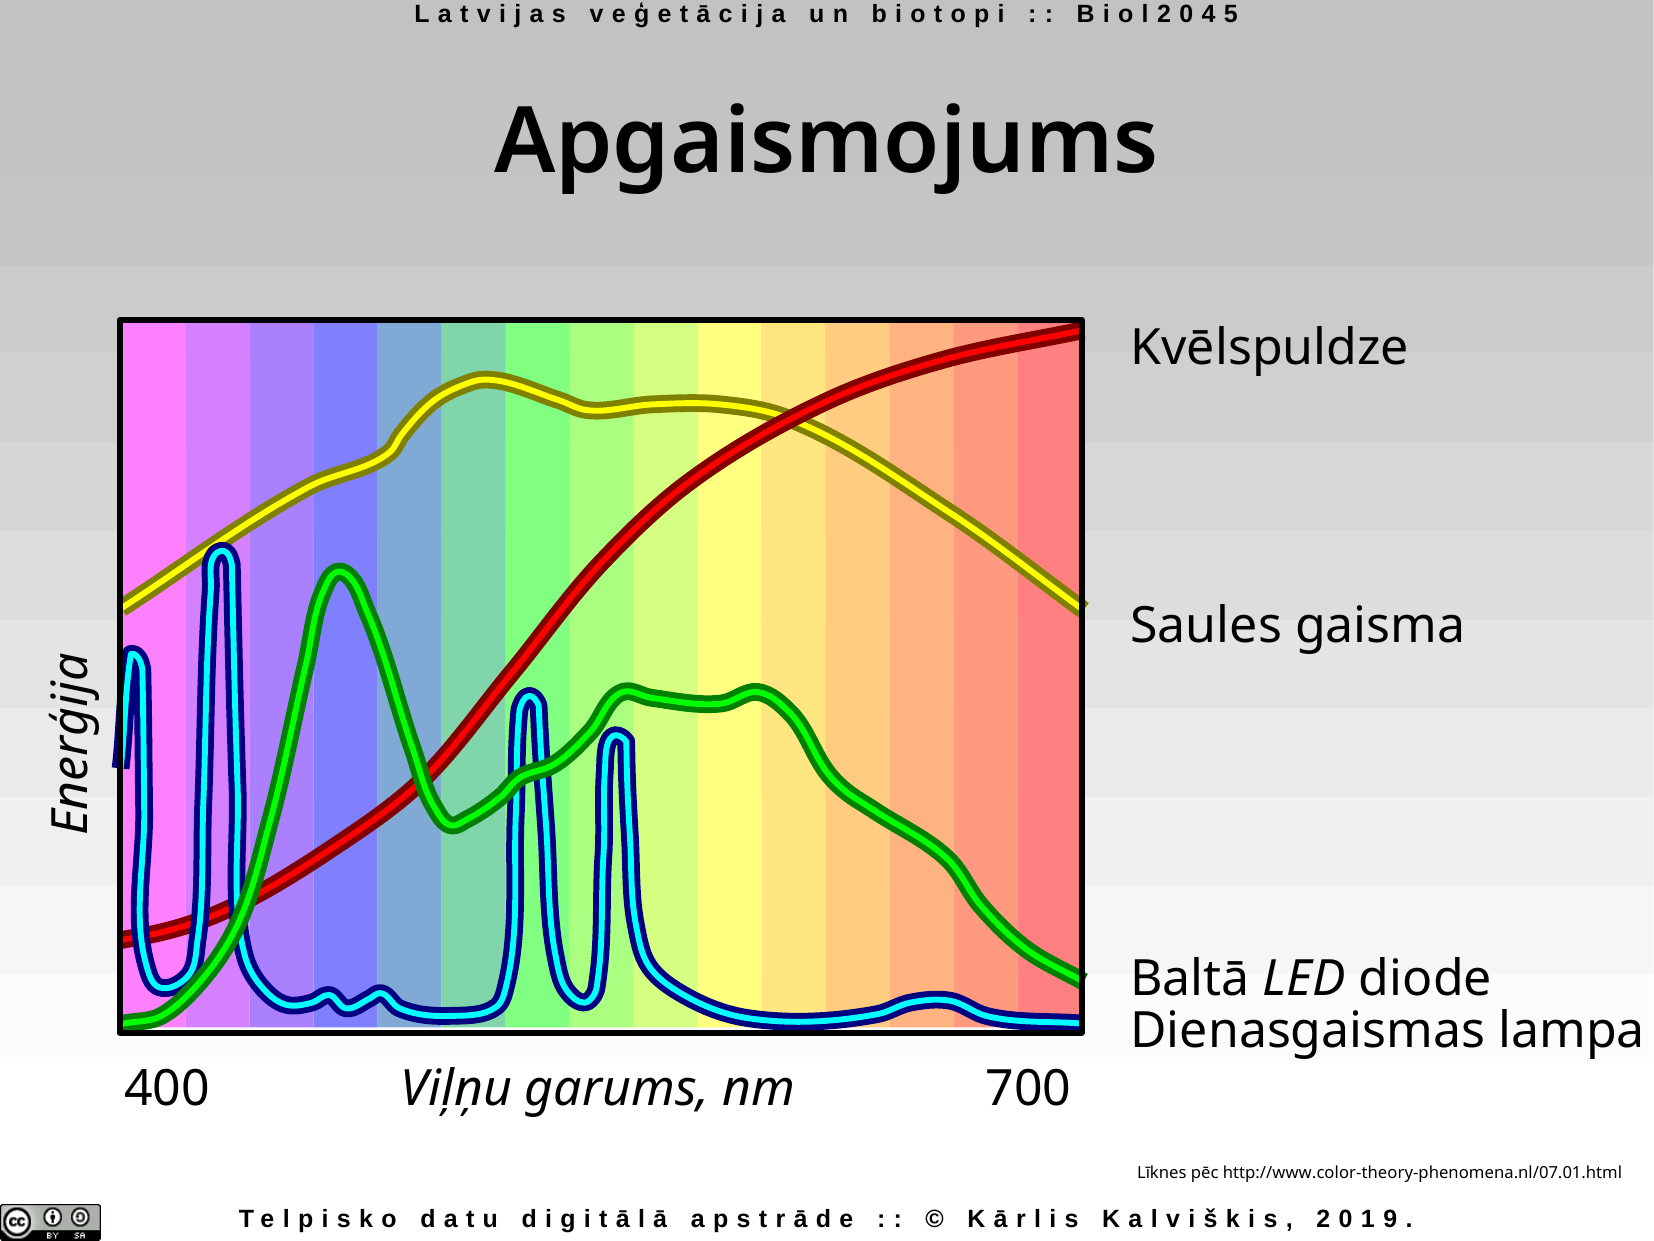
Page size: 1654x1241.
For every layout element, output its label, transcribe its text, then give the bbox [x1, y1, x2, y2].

text_box Saules gaisma [1130, 588, 1438, 649]
text_box [151, 935, 189, 979]
text_box [552, 735, 601, 993]
text_box [158, 747, 747, 1028]
text_box 700 [987, 1052, 1072, 1113]
text_box [123, 323, 1068, 595]
text_box [601, 701, 1079, 1014]
text_box [433, 430, 1079, 968]
text_box Dienasgaismas lampa [1130, 993, 1608, 1054]
text_box 400 [124, 1052, 215, 1113]
text_box [210, 563, 228, 906]
text_box Enerģija [34, 660, 95, 836]
text_box [123, 948, 171, 1014]
text_box [853, 1009, 996, 1028]
text_box [264, 581, 411, 879]
text_box [526, 712, 532, 764]
text_box Viļņu garums, nm [419, 1052, 777, 1113]
text_box Kvēlspuldze [1130, 311, 1396, 372]
text_box Līknes pēc http://www.color-theory-phenomena.nl/07.01.html [1167, 1163, 1624, 1184]
text_box [123, 566, 202, 925]
picture [0, 0, 1654, 1241]
text_box [813, 341, 1079, 594]
text_box [204, 919, 229, 961]
text_box [123, 726, 135, 930]
text_box [233, 389, 766, 872]
text_box Baltā LED diode [1130, 942, 1480, 1003]
title Apgaismojums [29, 49, 1625, 296]
text_box [248, 797, 507, 1007]
